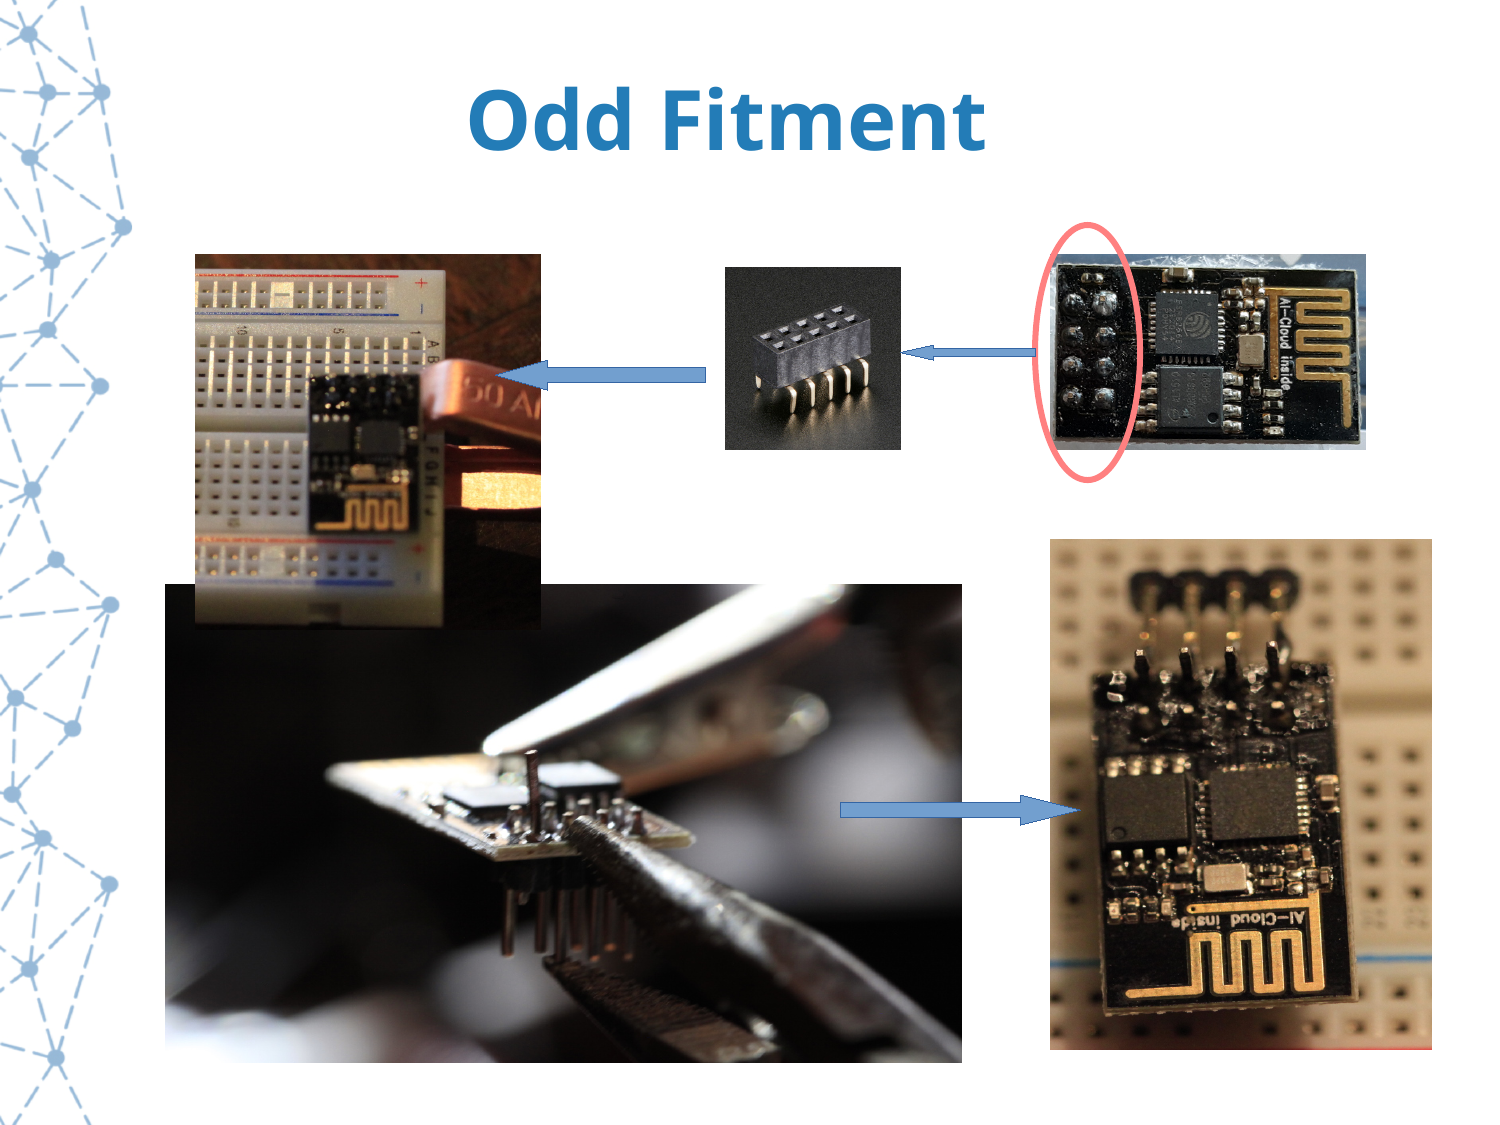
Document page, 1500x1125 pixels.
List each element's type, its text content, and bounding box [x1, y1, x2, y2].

picture [725, 267, 901, 451]
picture [1050, 539, 1432, 1050]
text_box [900, 224, 1141, 481]
text_box [495, 360, 706, 391]
picture [165, 254, 962, 1063]
picture [0, 0, 133, 1125]
text_box [840, 795, 1081, 826]
picture [1122, 254, 1366, 451]
title Odd Fitment [450, 60, 1096, 193]
